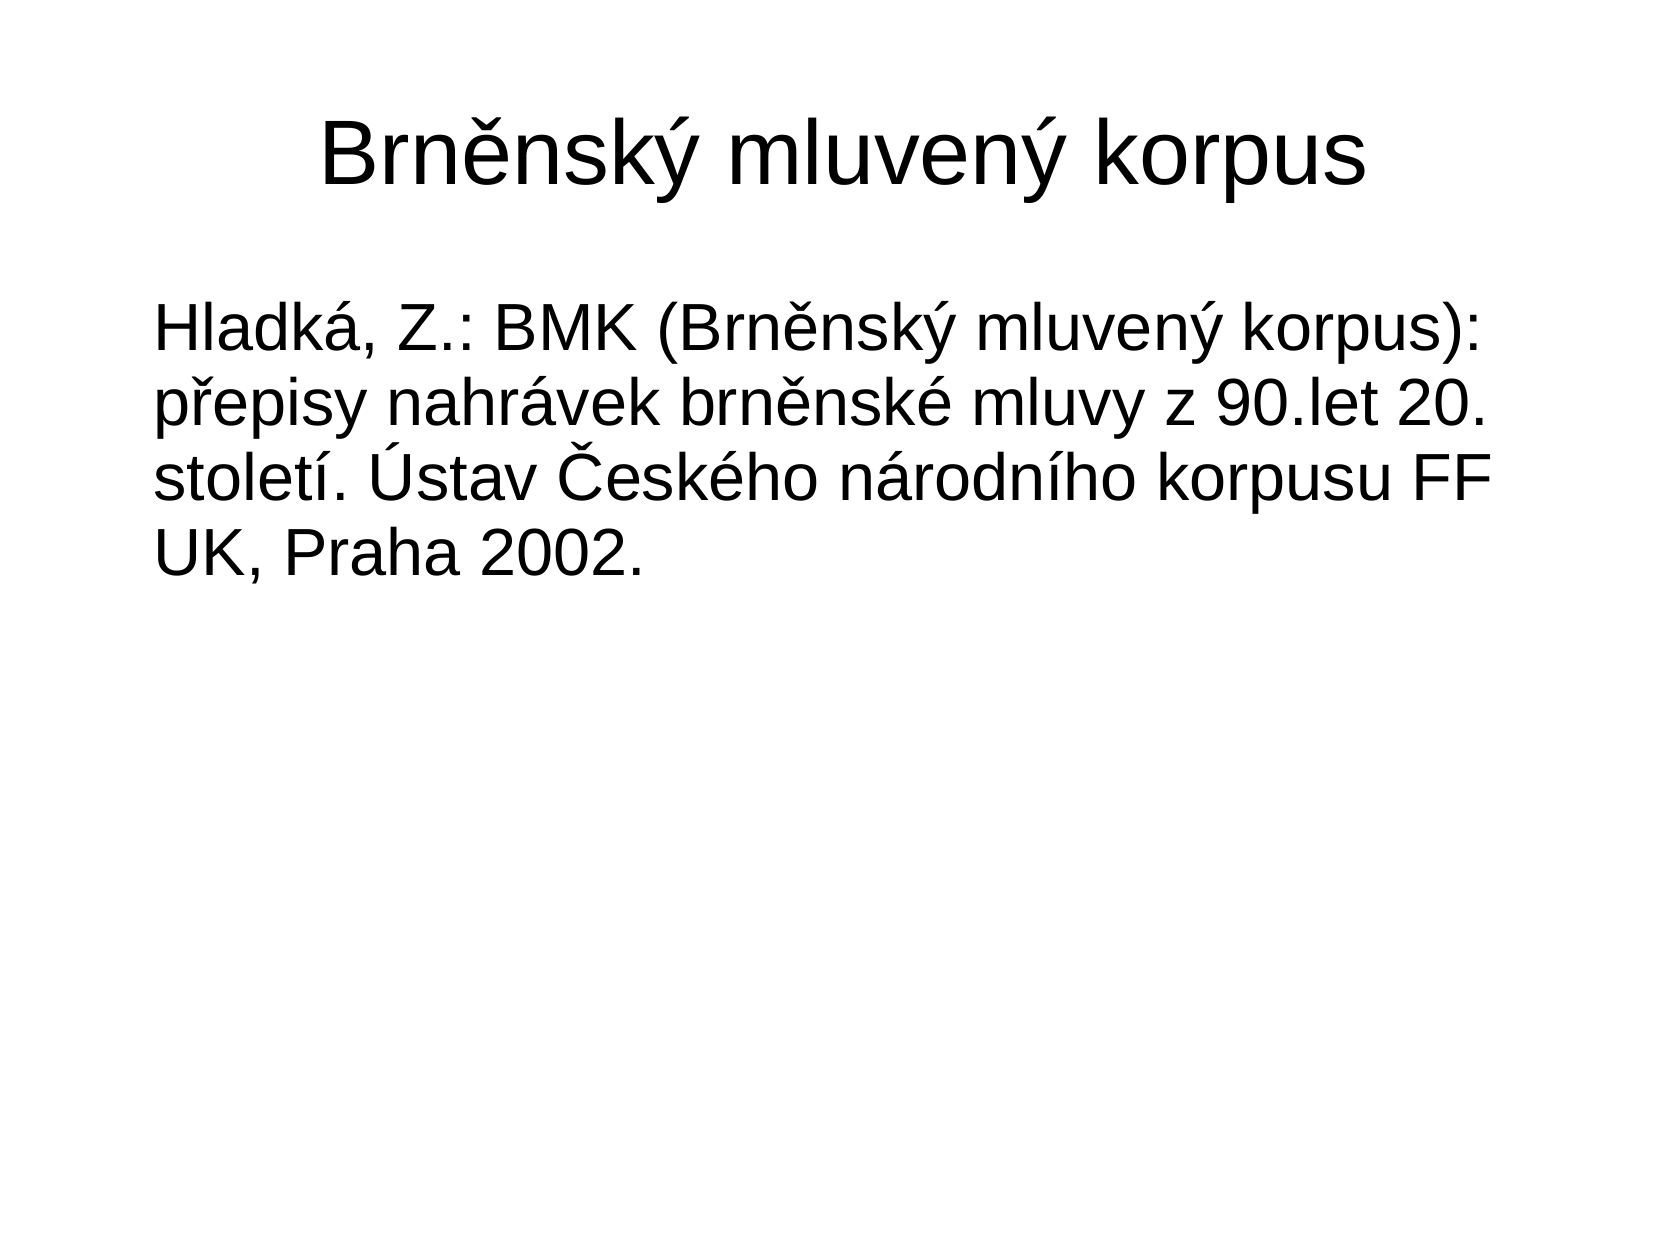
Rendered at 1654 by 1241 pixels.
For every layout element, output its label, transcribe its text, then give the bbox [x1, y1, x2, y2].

list Hladká, Z.: BMK (Brněnský mluvený korpus): přepisy nahrávek brněnské mluvy z 90.let 20. století. Ústav Českého národního korpusu FF UK, Praha 2002. [82, 290, 1571, 1010]
title Brněnský mluvený korpus [82, 49, 1571, 257]
